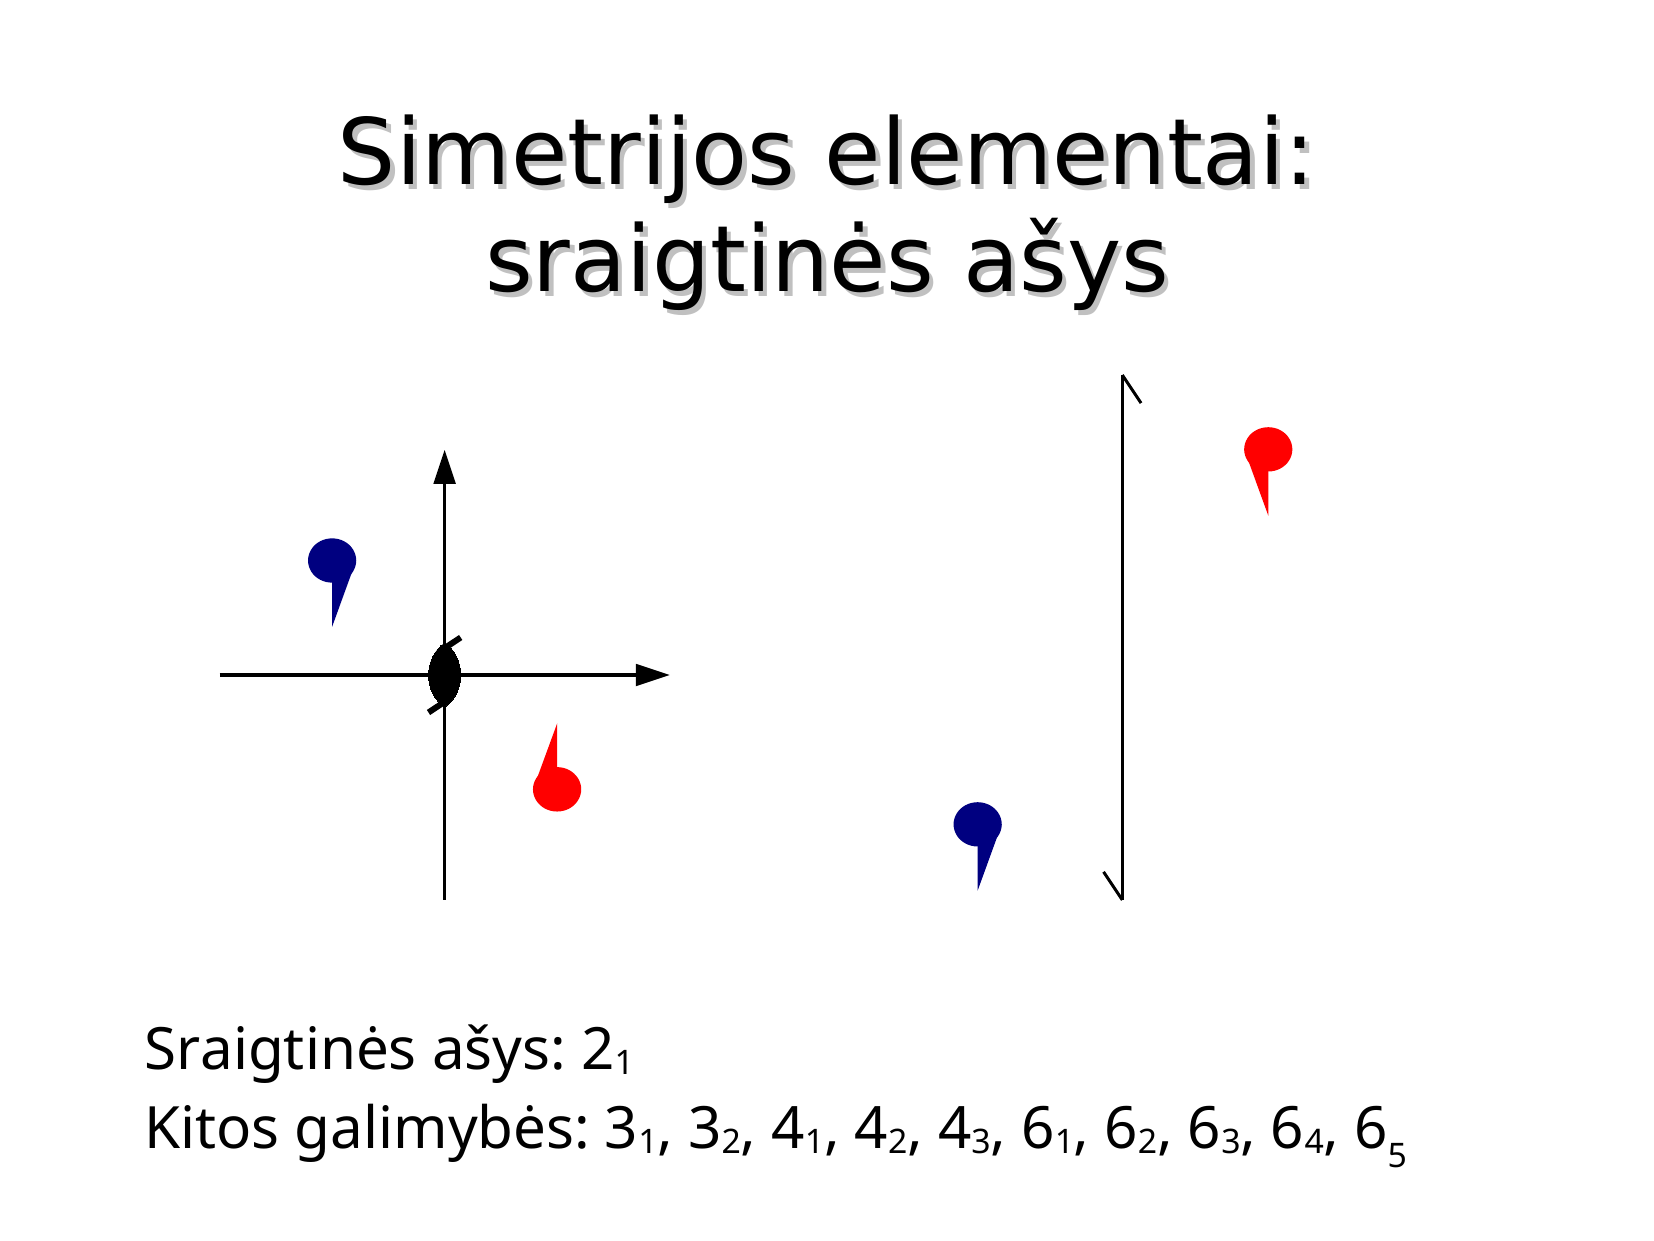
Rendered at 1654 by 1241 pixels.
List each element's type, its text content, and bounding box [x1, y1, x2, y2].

text_box [1244, 427, 1293, 516]
text_box [308, 538, 357, 627]
text_box [953, 802, 1002, 891]
text_box [428, 642, 461, 708]
text_box Sraigtinės ašys: 21 Kitos galimybės: 31, 32, 41, 42, 43, 61, 62, 63, 64, 65 [144, 1007, 1570, 1184]
text_box [532, 723, 582, 812]
title Simetrijos elementai: sraigtinės ašys [121, 99, 1534, 314]
